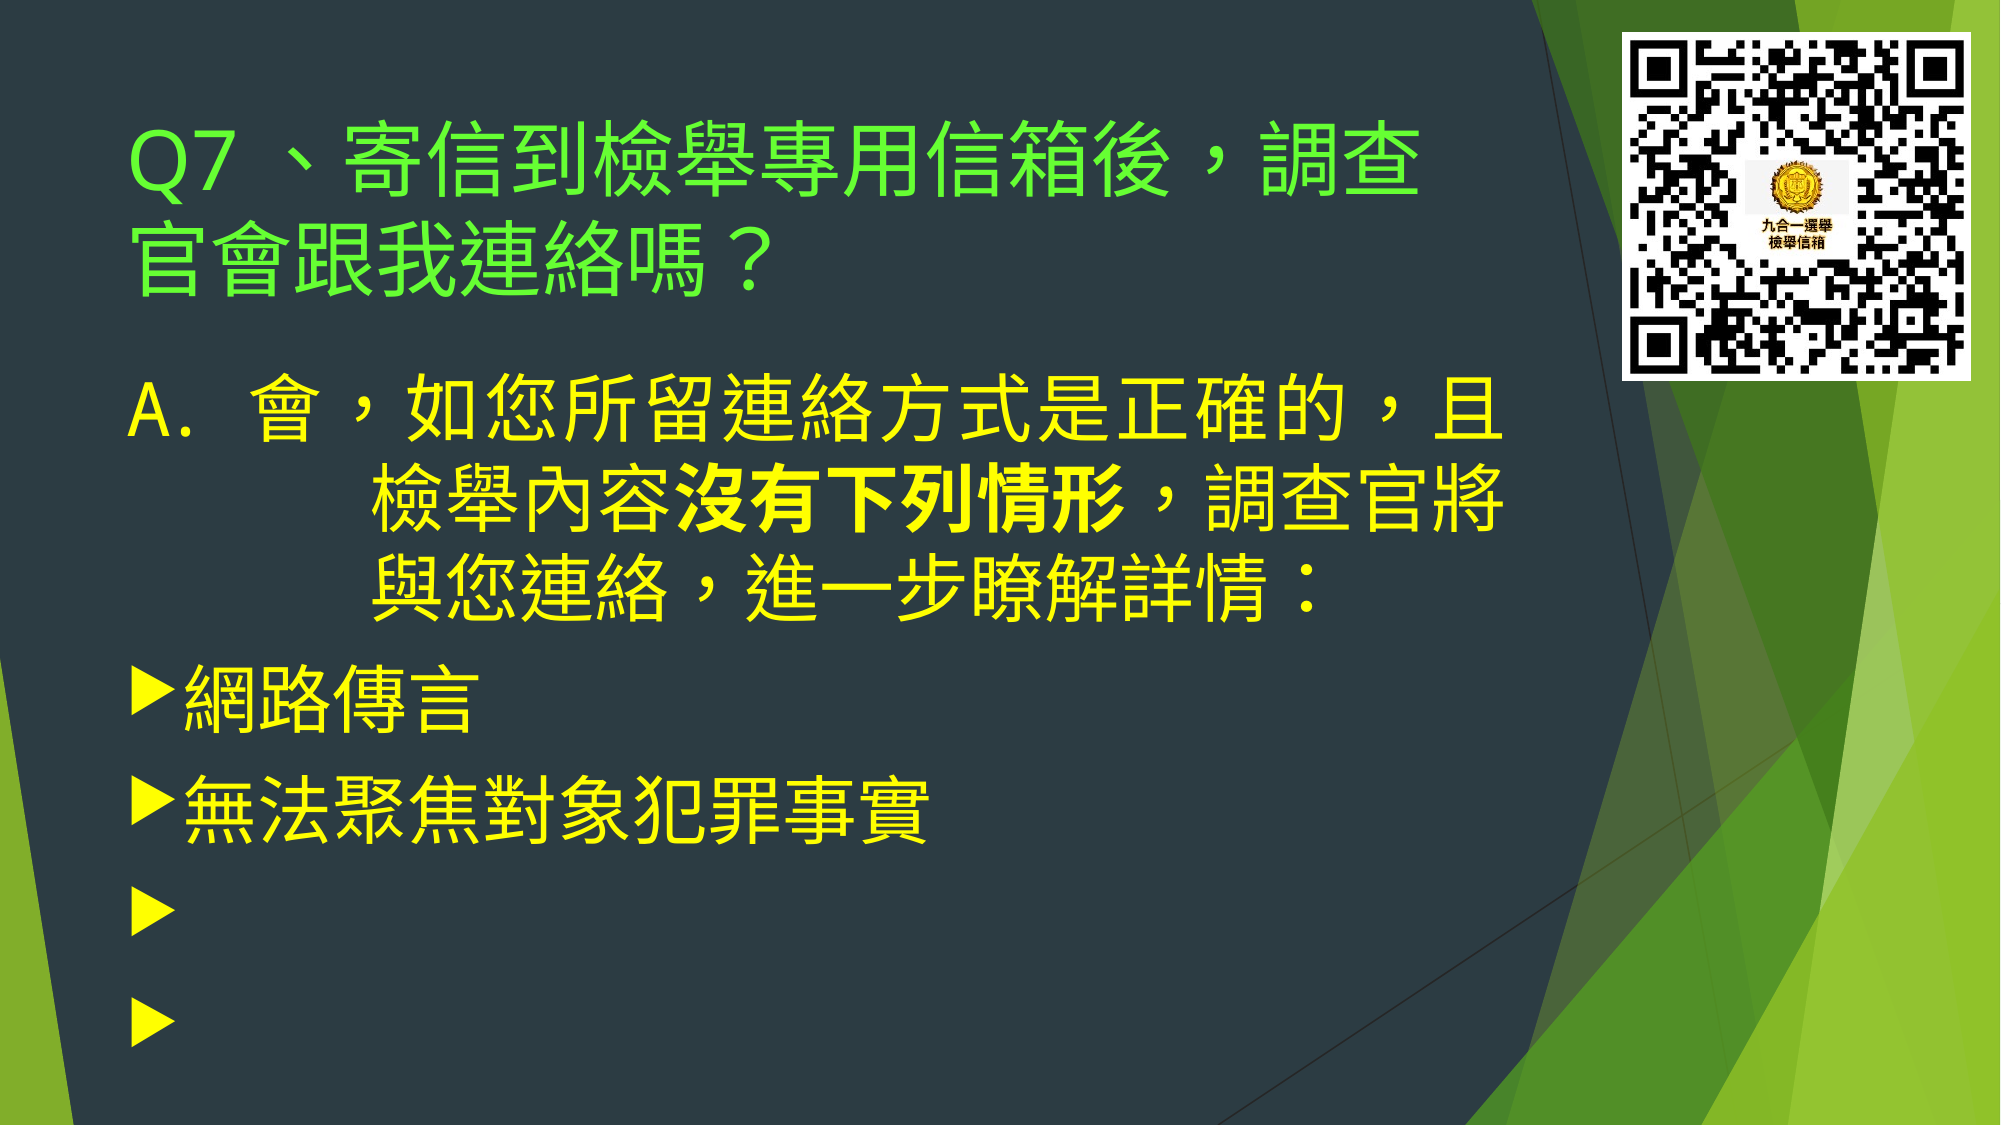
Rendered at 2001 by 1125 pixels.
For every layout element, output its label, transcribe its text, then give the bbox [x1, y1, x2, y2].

list 會，如您所留連絡方式是正確的，且檢舉內容沒有下列情形，調查官將與您連絡，進一步瞭解詳情： 網路傳言 無法聚焦對象犯罪事實 [111, 354, 1522, 1062]
picture [1622, 32, 1971, 381]
title Q7、寄信到檢舉專用信箱後，調查官會跟我連絡嗎？ [111, 99, 1522, 317]
